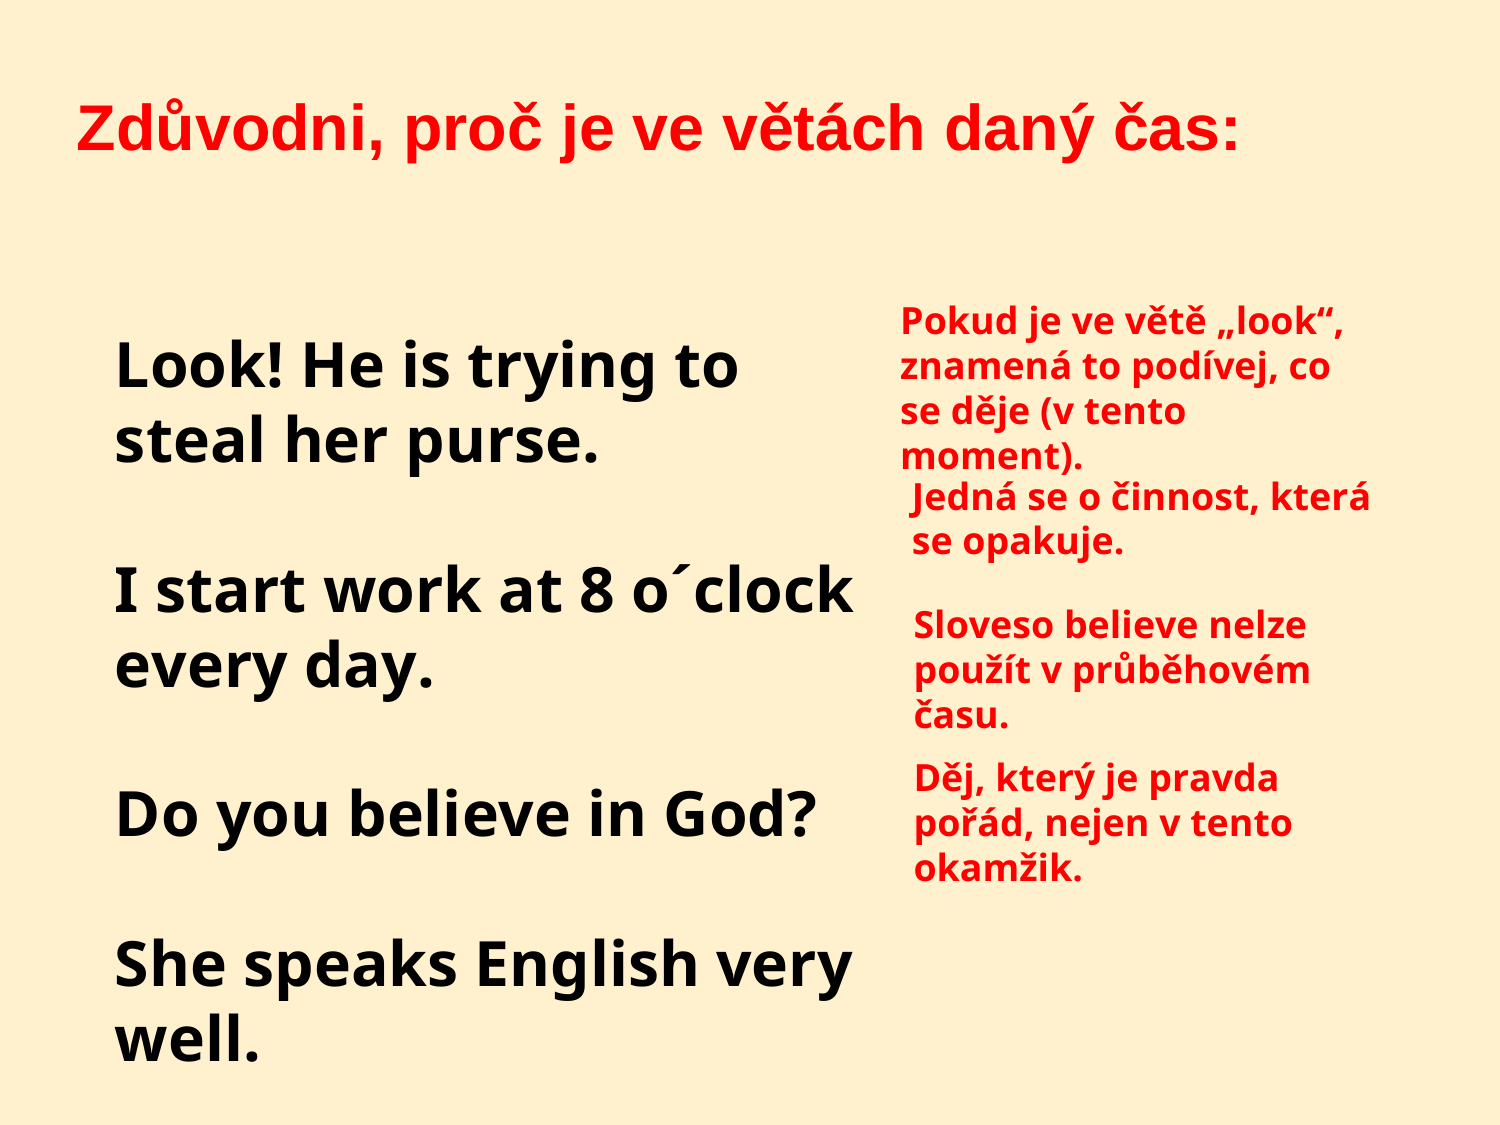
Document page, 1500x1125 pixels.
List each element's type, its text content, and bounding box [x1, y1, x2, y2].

text_box Jedná se o činnost, která se opakuje. [897, 464, 1394, 571]
text_box Pokud je ve větě „look“, znamená to podívej, co se děje (v tento moment). [885, 289, 1382, 485]
text_box Děj, který je pravda pořád, nejen v tento okamžik. [898, 746, 1425, 897]
text_box Zdůvodni, proč je ve větách daný čas: [48, 78, 1350, 171]
text_box Sloveso believe nelze použít v průběhovém času. [898, 593, 1425, 745]
text_box Look! He is trying to steal her purse. I start work at 8 o´clock every day. Do you believe in God? She speaks English very well. [100, 242, 921, 985]
